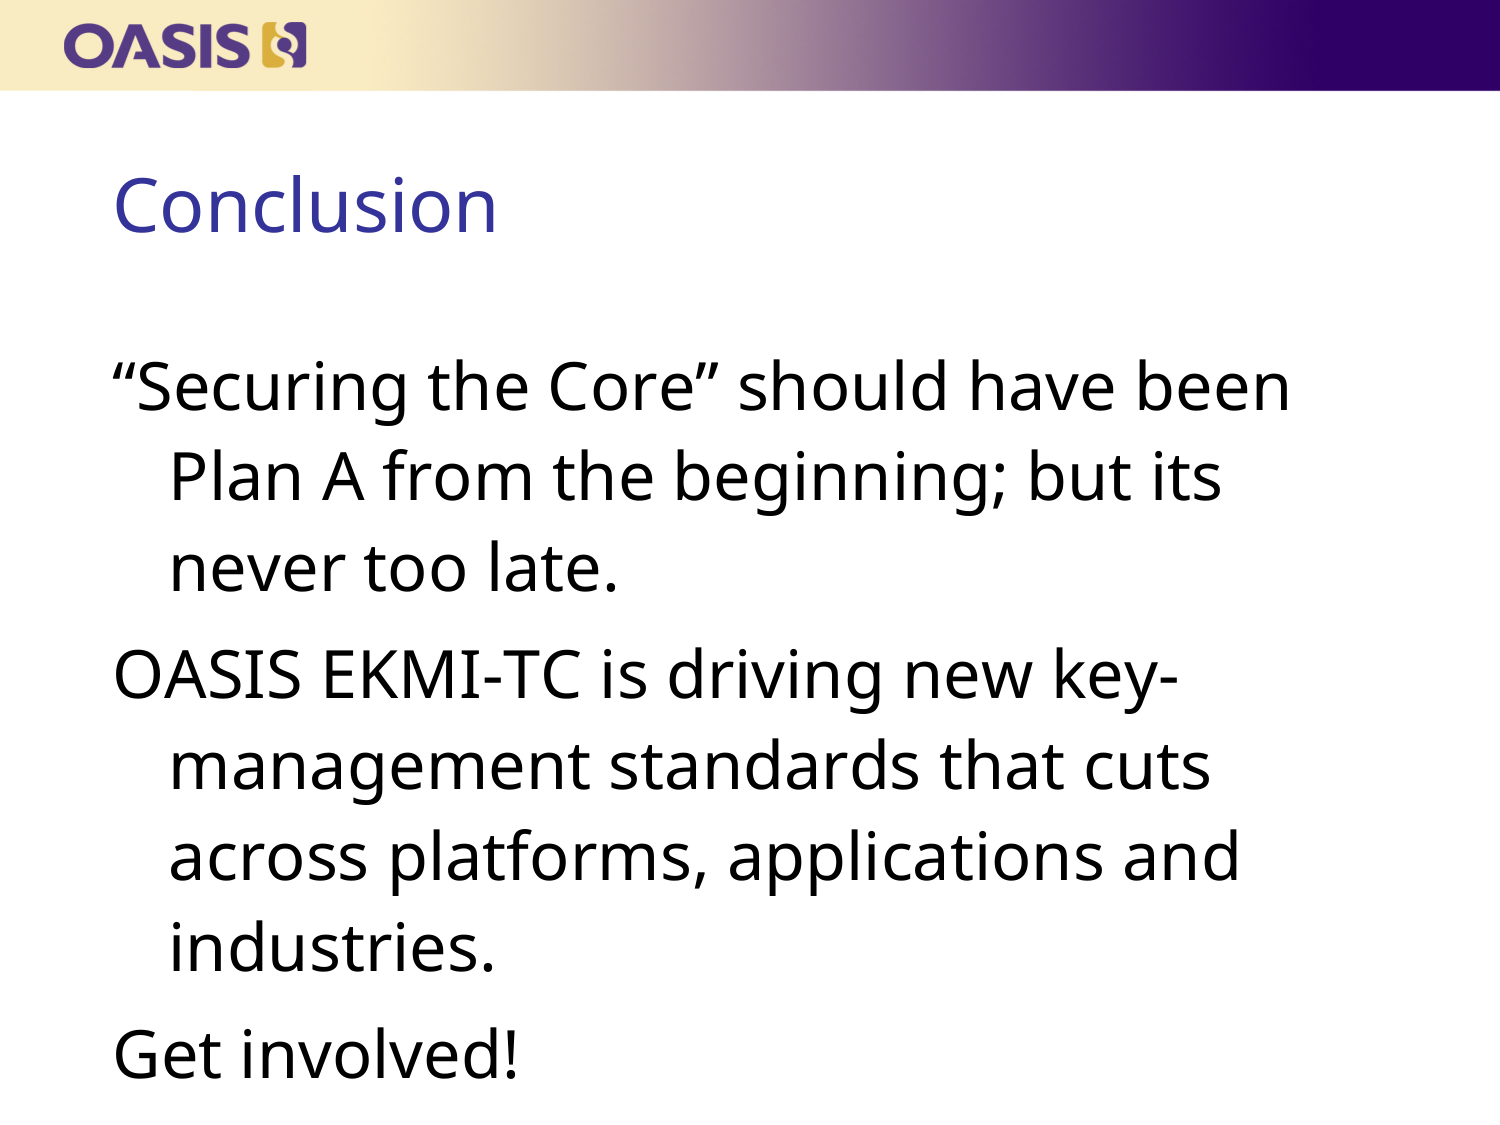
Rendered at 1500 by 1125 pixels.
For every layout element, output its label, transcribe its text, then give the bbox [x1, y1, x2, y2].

picture [0, 0, 1500, 1125]
title Conclusion [112, 114, 1388, 303]
list “Securing the Core” should have been Plan A from the beginning; but its never too late. OASIS EKMI-TC is driving new key-management standards that cuts across platforms, applications and industries. Get involved! [112, 338, 1388, 1024]
